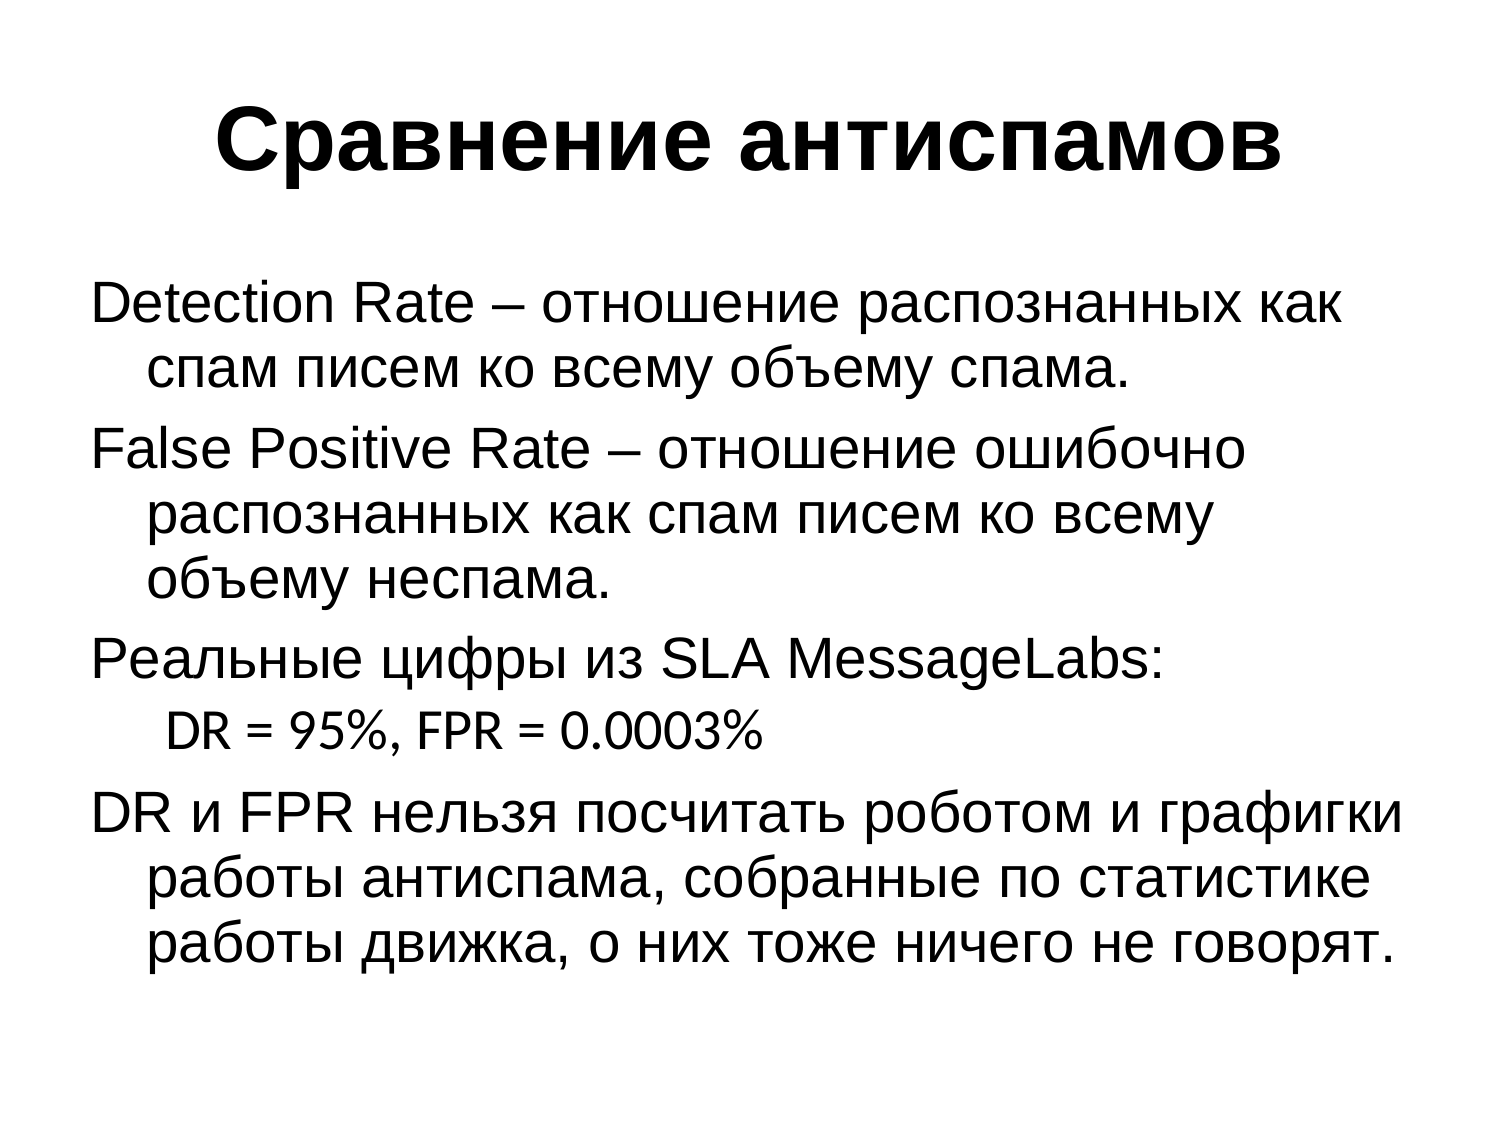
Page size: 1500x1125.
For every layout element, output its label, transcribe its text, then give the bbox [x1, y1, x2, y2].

title Сравнение антиспамов [75, 45, 1426, 233]
list Detection Rate – отношение распознанных как спам писем ко всему объему спама. False Positive Rate – отношение ошибочно распознанных как спам писем ко всему объему неспама. Реальные цифры из SLA MessageLabs: DR = 95%, FPR = 0.0003% DR и FPR нельзя посчитать роботом и графигки работы антиспама, собранные по статистике работы движка, о них тоже ничего не говорят. [75, 262, 1426, 1006]
